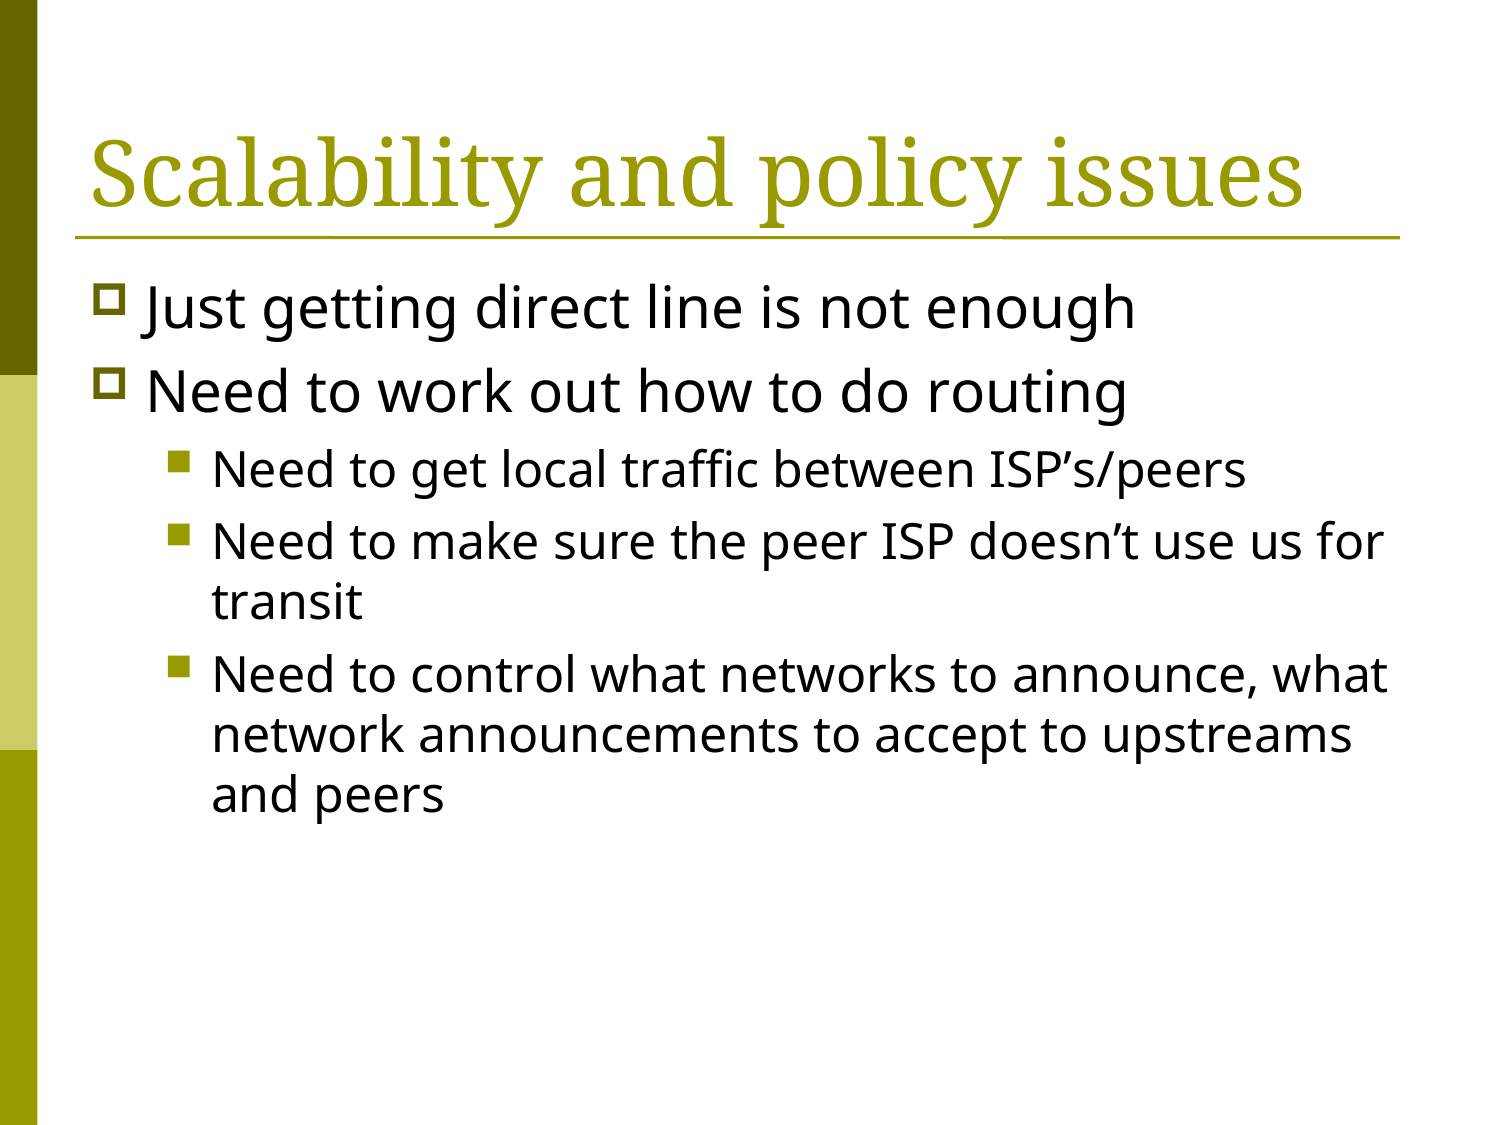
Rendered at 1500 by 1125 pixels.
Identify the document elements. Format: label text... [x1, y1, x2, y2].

title Scalability and policy issues [75, 45, 1426, 233]
list Just getting direct line is not enough Need to work out how to do routing Need to get local traffic between ISP’s/peers Need to make sure the peer ISP doesn’t use us for transit Need to control what networks to announce, what network announcements to accept to upstreams and peers [75, 262, 1426, 1006]
